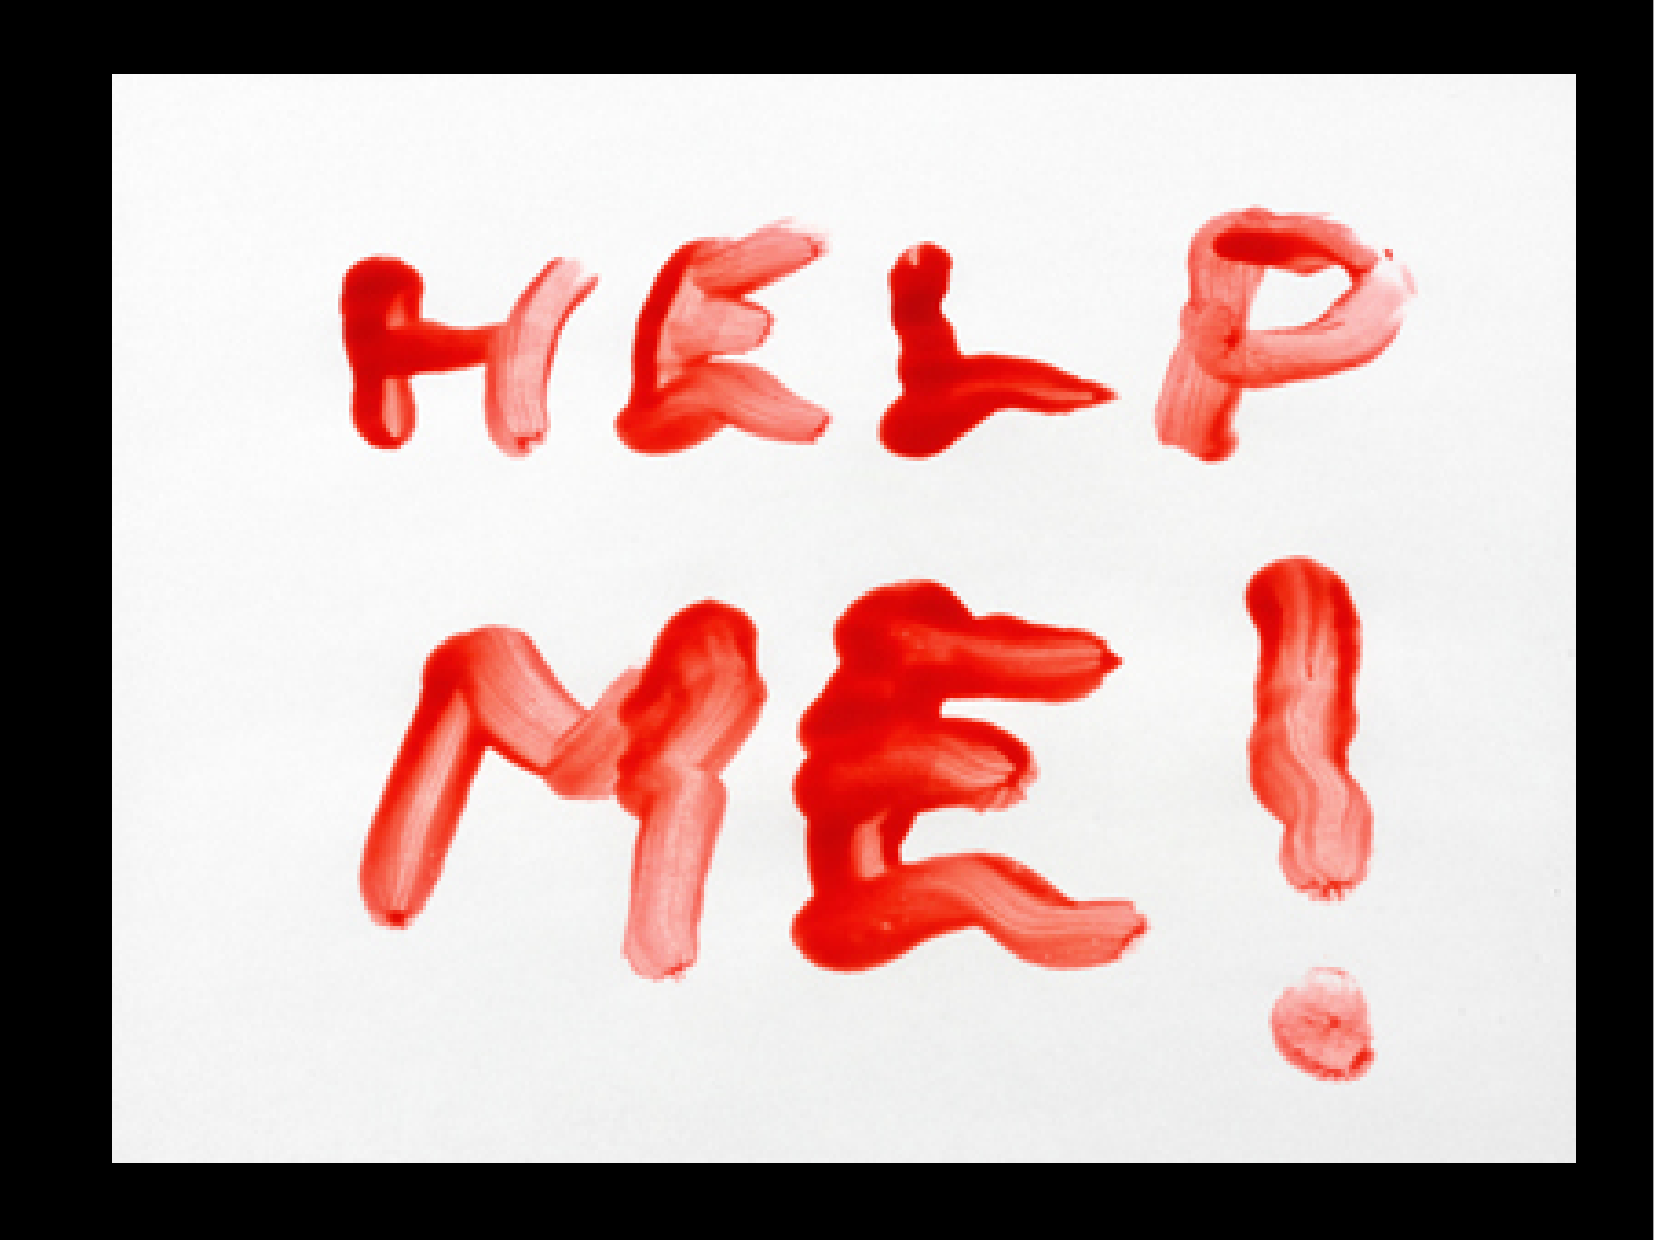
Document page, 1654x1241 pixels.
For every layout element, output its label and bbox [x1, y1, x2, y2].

picture [112, 74, 1576, 1163]
